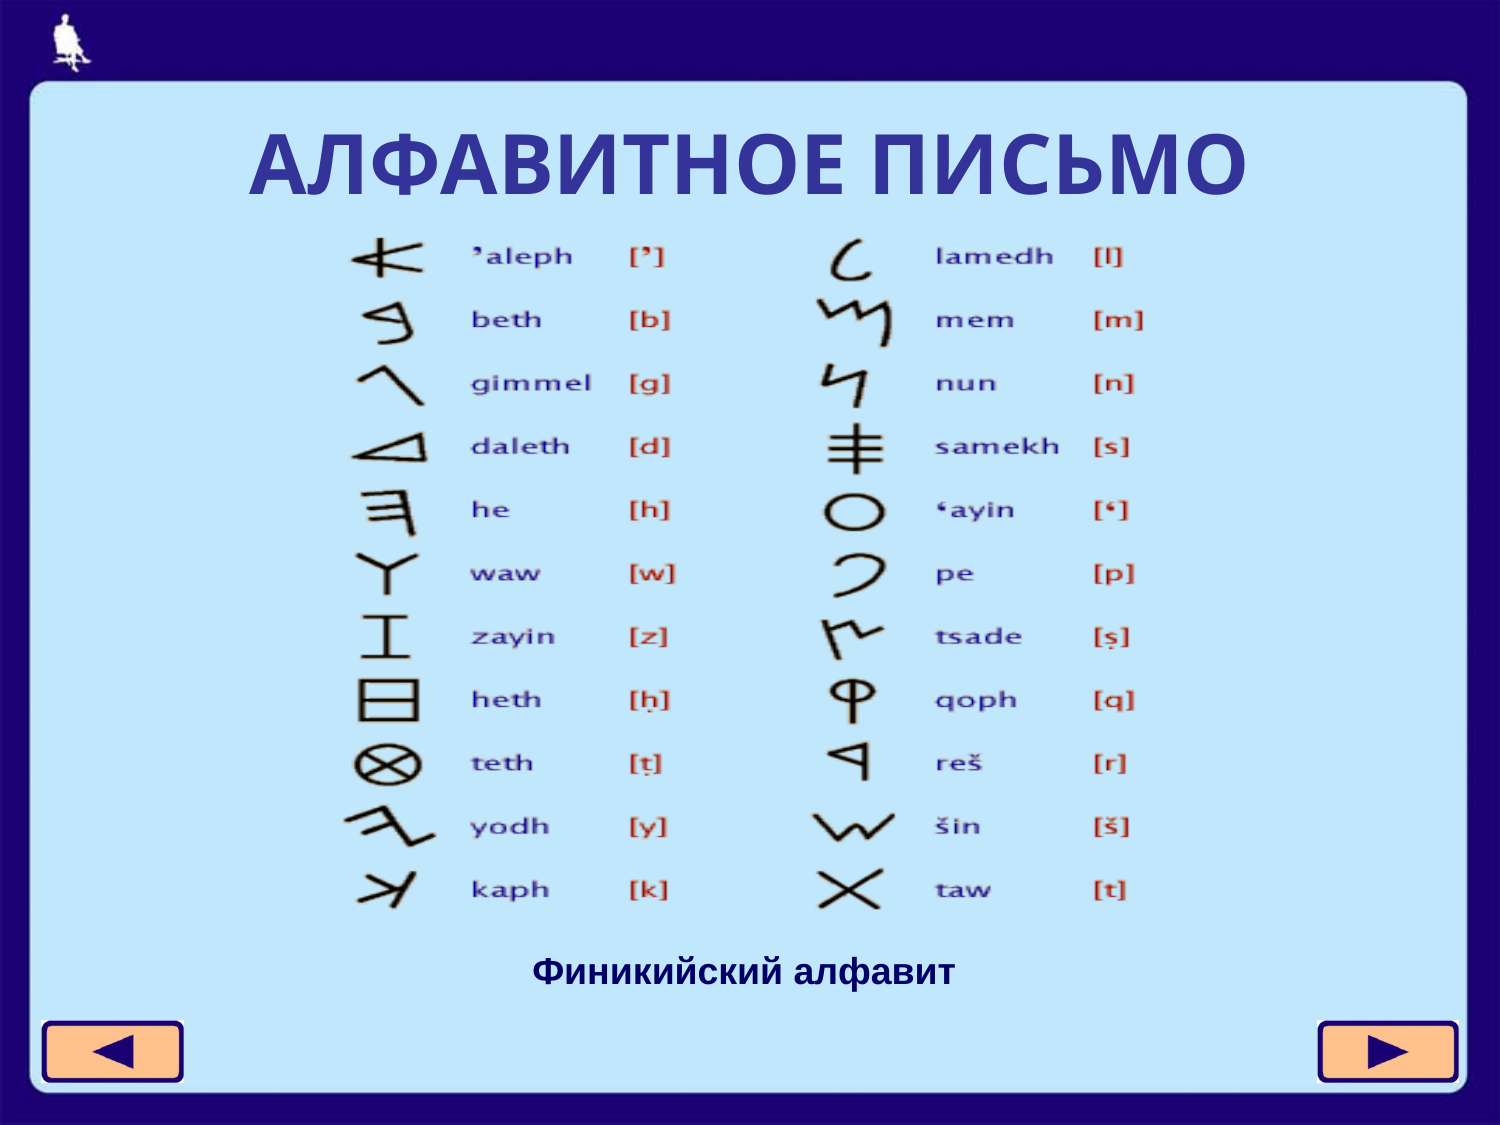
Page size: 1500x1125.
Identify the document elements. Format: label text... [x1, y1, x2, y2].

text_box Финикийский алфавит [253, 939, 1235, 1001]
picture [0, 0, 1500, 1125]
title АЛФАВИТНОЕ ПИСЬМО [75, 102, 1426, 220]
